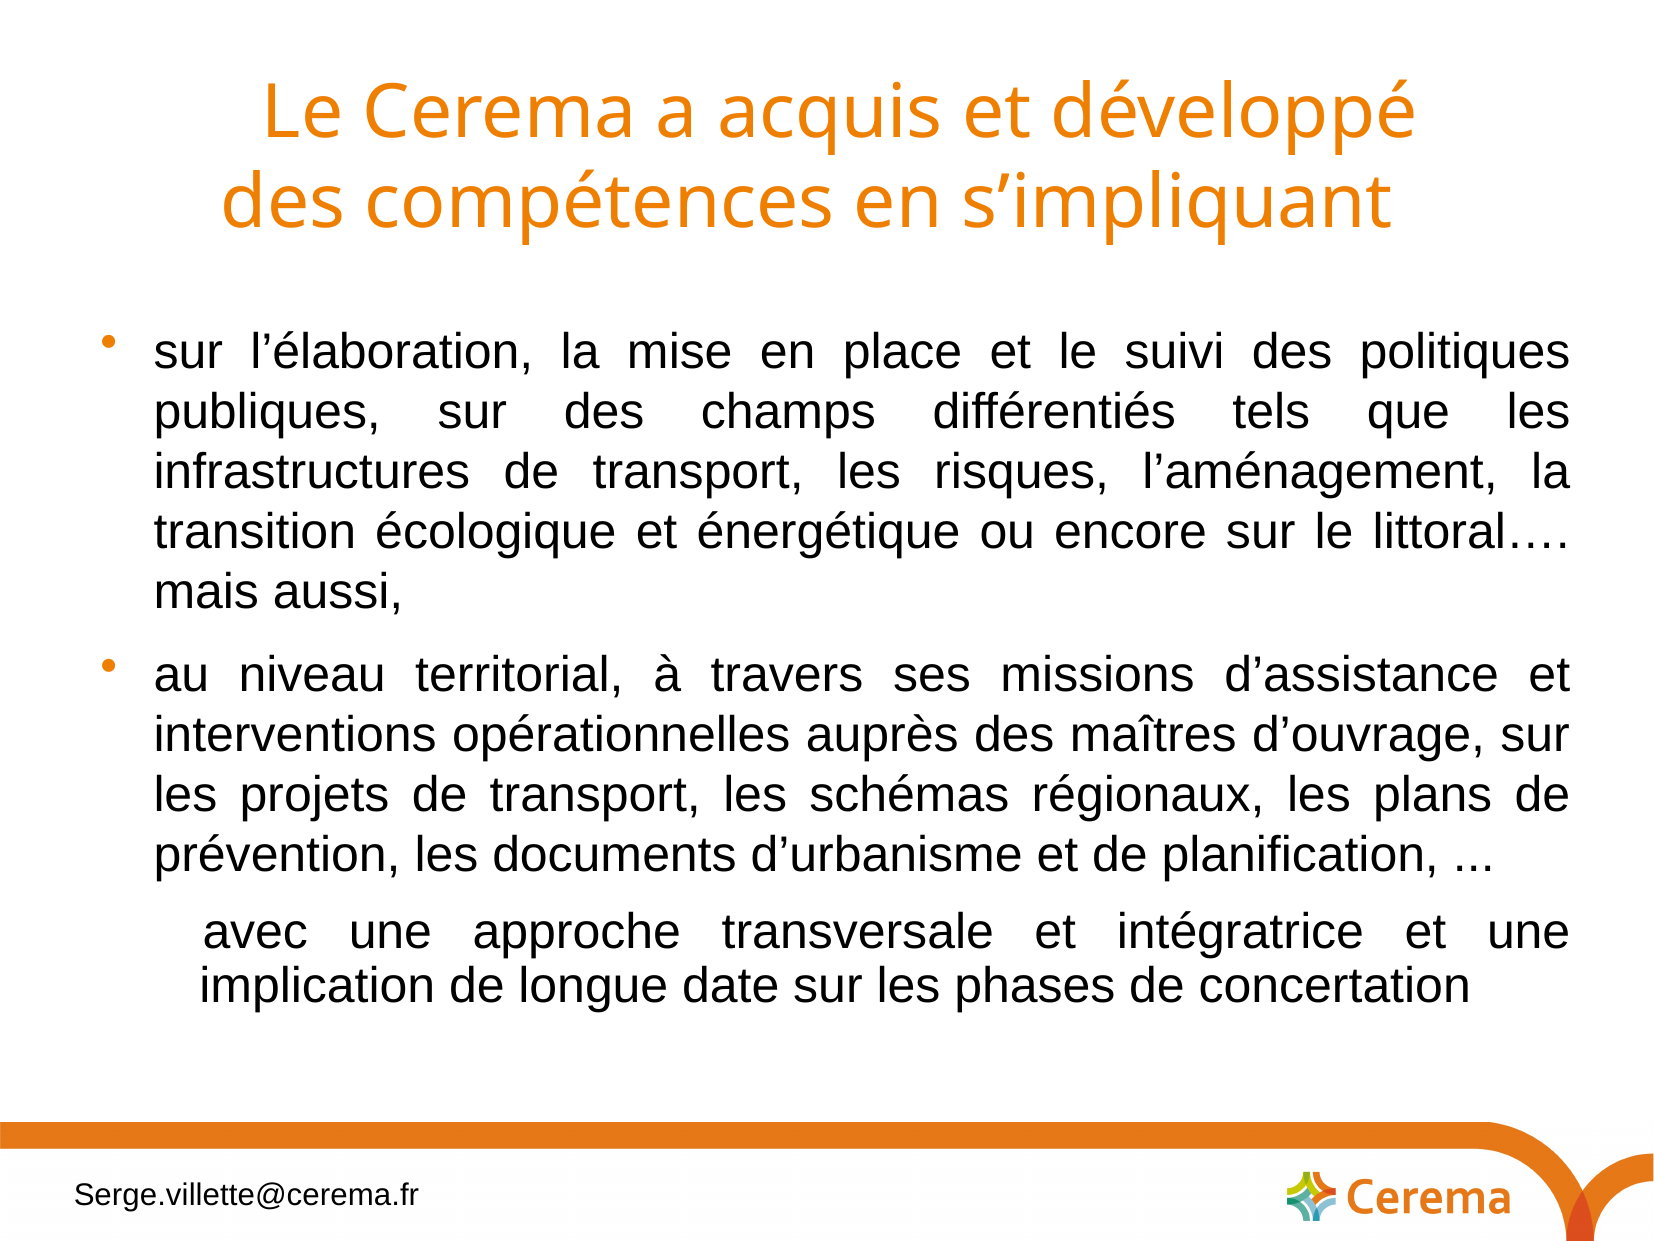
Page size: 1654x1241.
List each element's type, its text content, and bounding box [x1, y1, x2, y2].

text_box Serge.villette@cerema.fr [59, 1169, 532, 1241]
list sur l’élaboration, la mise en place et le suivi des politiques publiques, sur des champs différentiés tels que les infrastructures de transport, les risques, l’aménagement, la transition écologique et énergétique ou encore sur le littoral…. mais aussi, au niveau territorial, à travers ses missions d’assistance et interventions opérationnelles auprès des maîtres d’ouvrage, sur les projets de transport, les schémas régionaux, les plans de prévention, les documents d’urbanisme et de planification, ... avec une approche transversale et intégratrice et une implication de longue date sur les phases de concertation [11, 224, 1571, 1099]
title Le Cerema a acquis et développé des compétences en s’impliquant [82, 49, 1571, 224]
picture [0, 1122, 1654, 1241]
